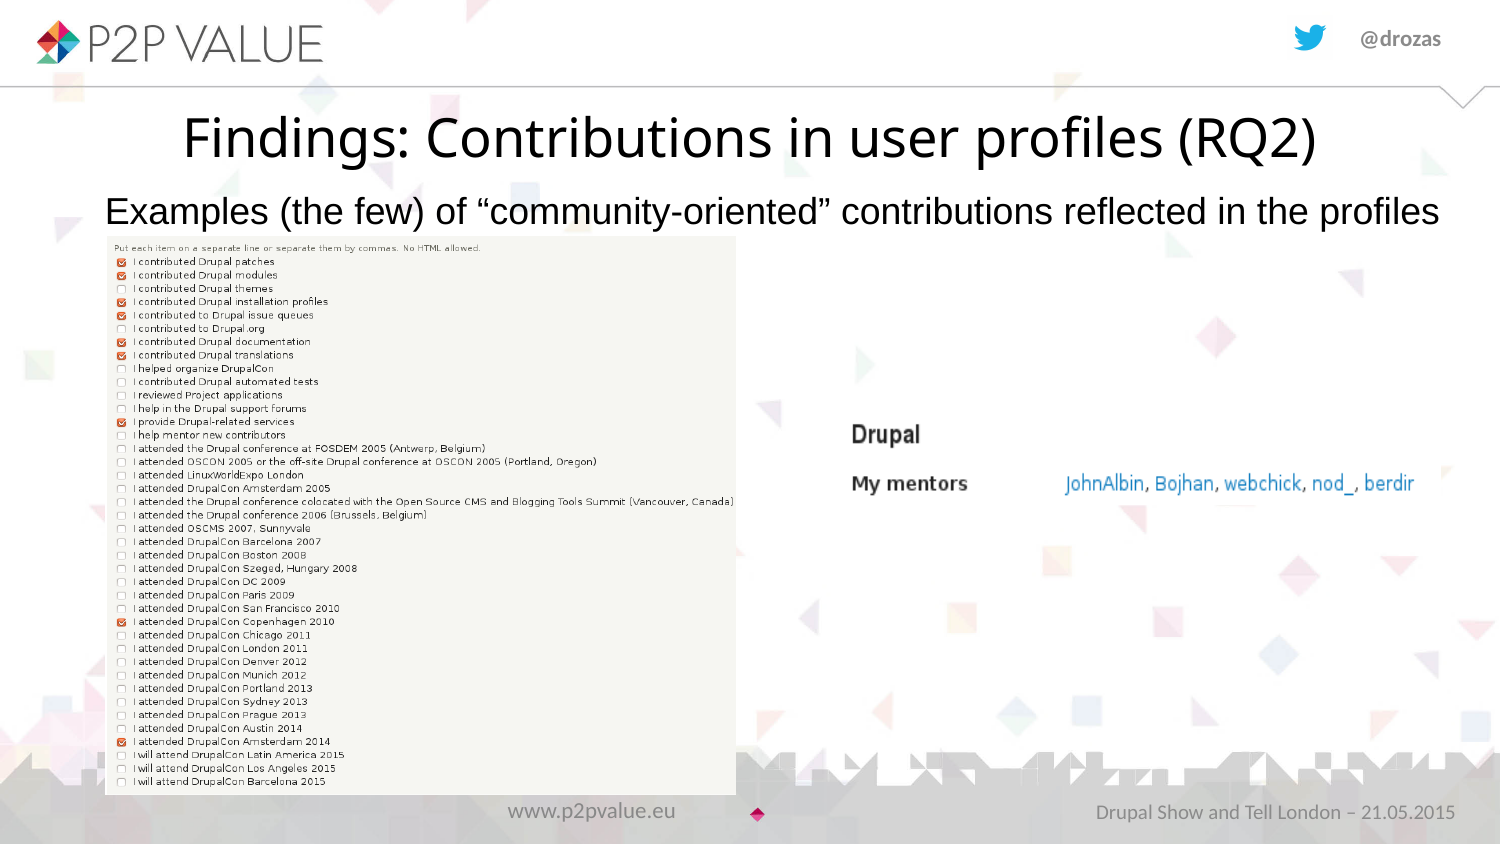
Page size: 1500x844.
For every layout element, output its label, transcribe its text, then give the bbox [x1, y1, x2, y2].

picture [0, 181, 1500, 844]
picture [0, 0, 1500, 92]
title Findings: Contributions in user profiles (RQ2) [0, 92, 1500, 181]
text_box Drupal Show and Tell London – 21.05.2015 [777, 788, 1470, 834]
text_box Examples (the few) of “community-oriented” contributions reflected in the profiles [90, 183, 1500, 241]
text_box www.p2pvalue.eu [501, 796, 720, 829]
text_box @drozas [1333, 15, 1455, 60]
